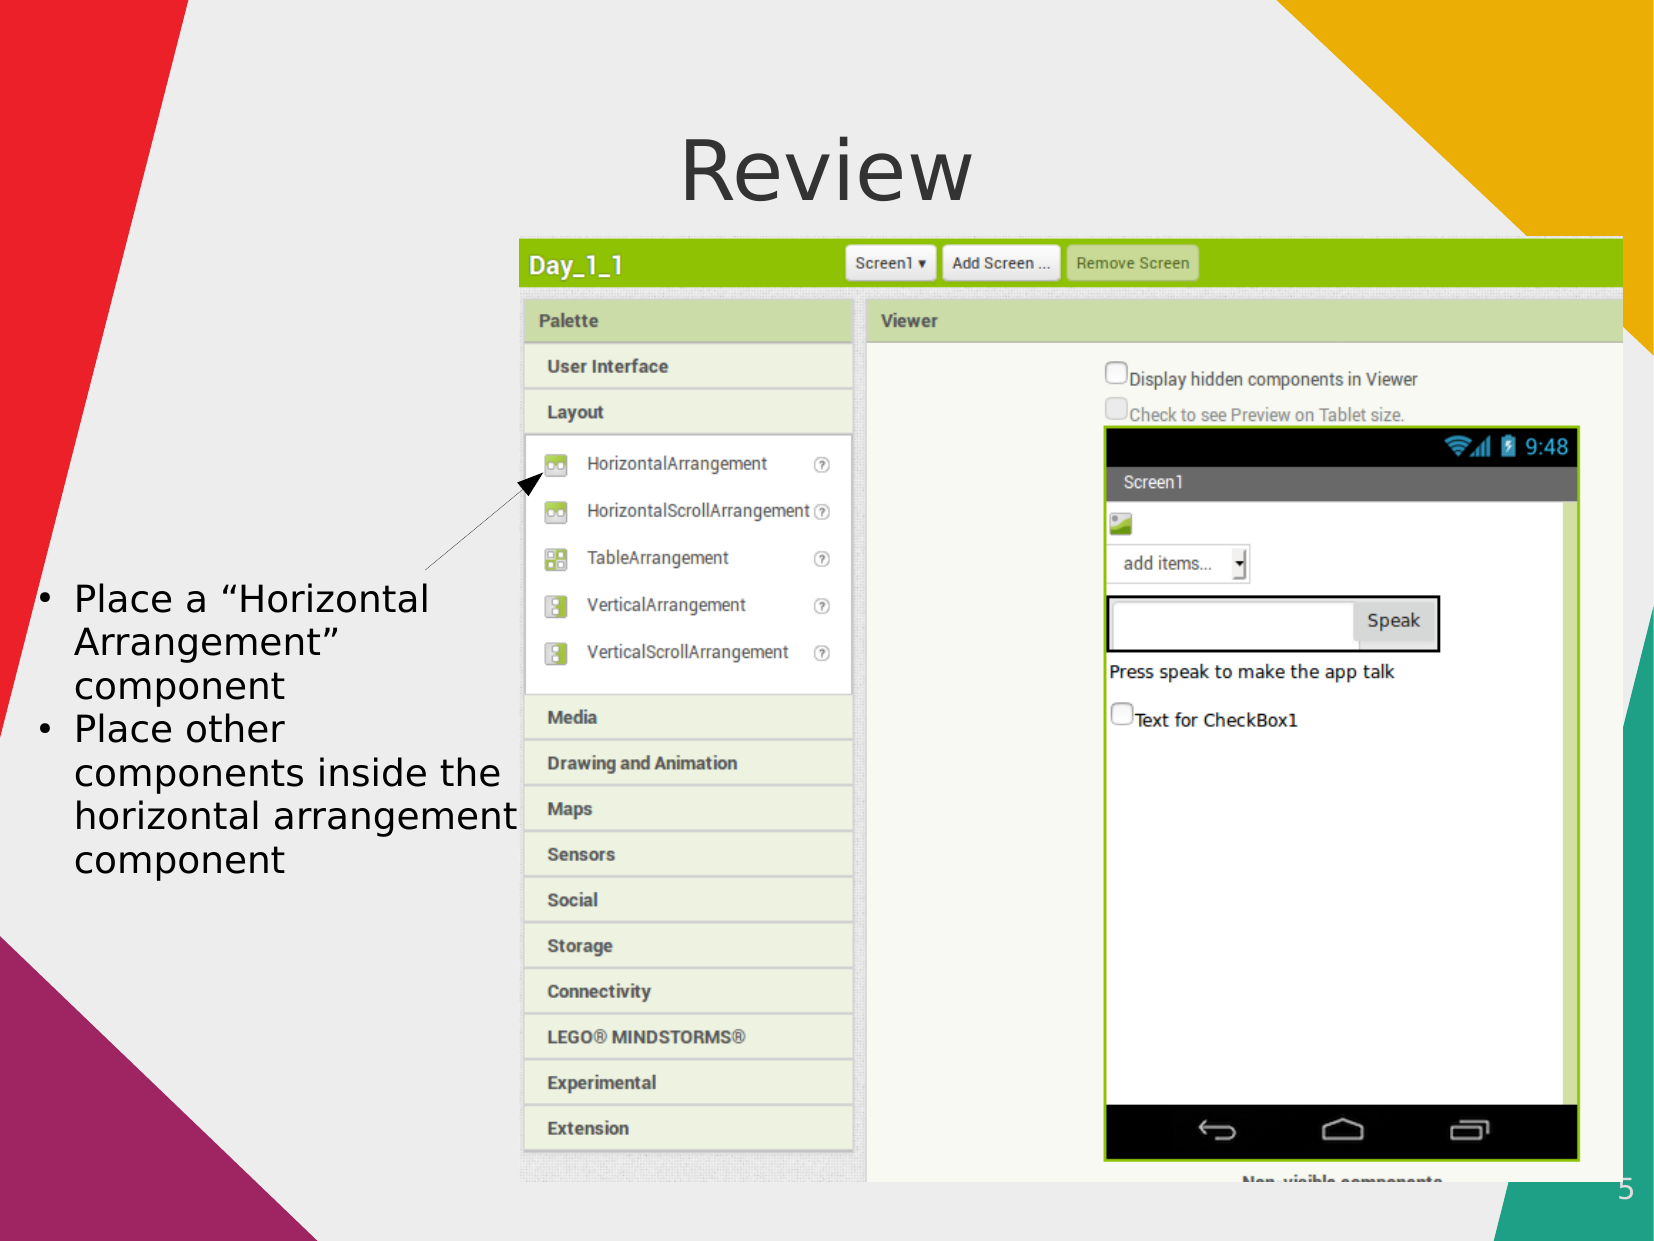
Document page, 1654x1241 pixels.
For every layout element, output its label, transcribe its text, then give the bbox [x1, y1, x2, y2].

picture [519, 236, 1623, 1182]
text_box Place a “Horizontal Arrangement” component Place other components inside the horizontal arrangement component [23, 570, 544, 934]
title Review [114, 73, 1539, 271]
